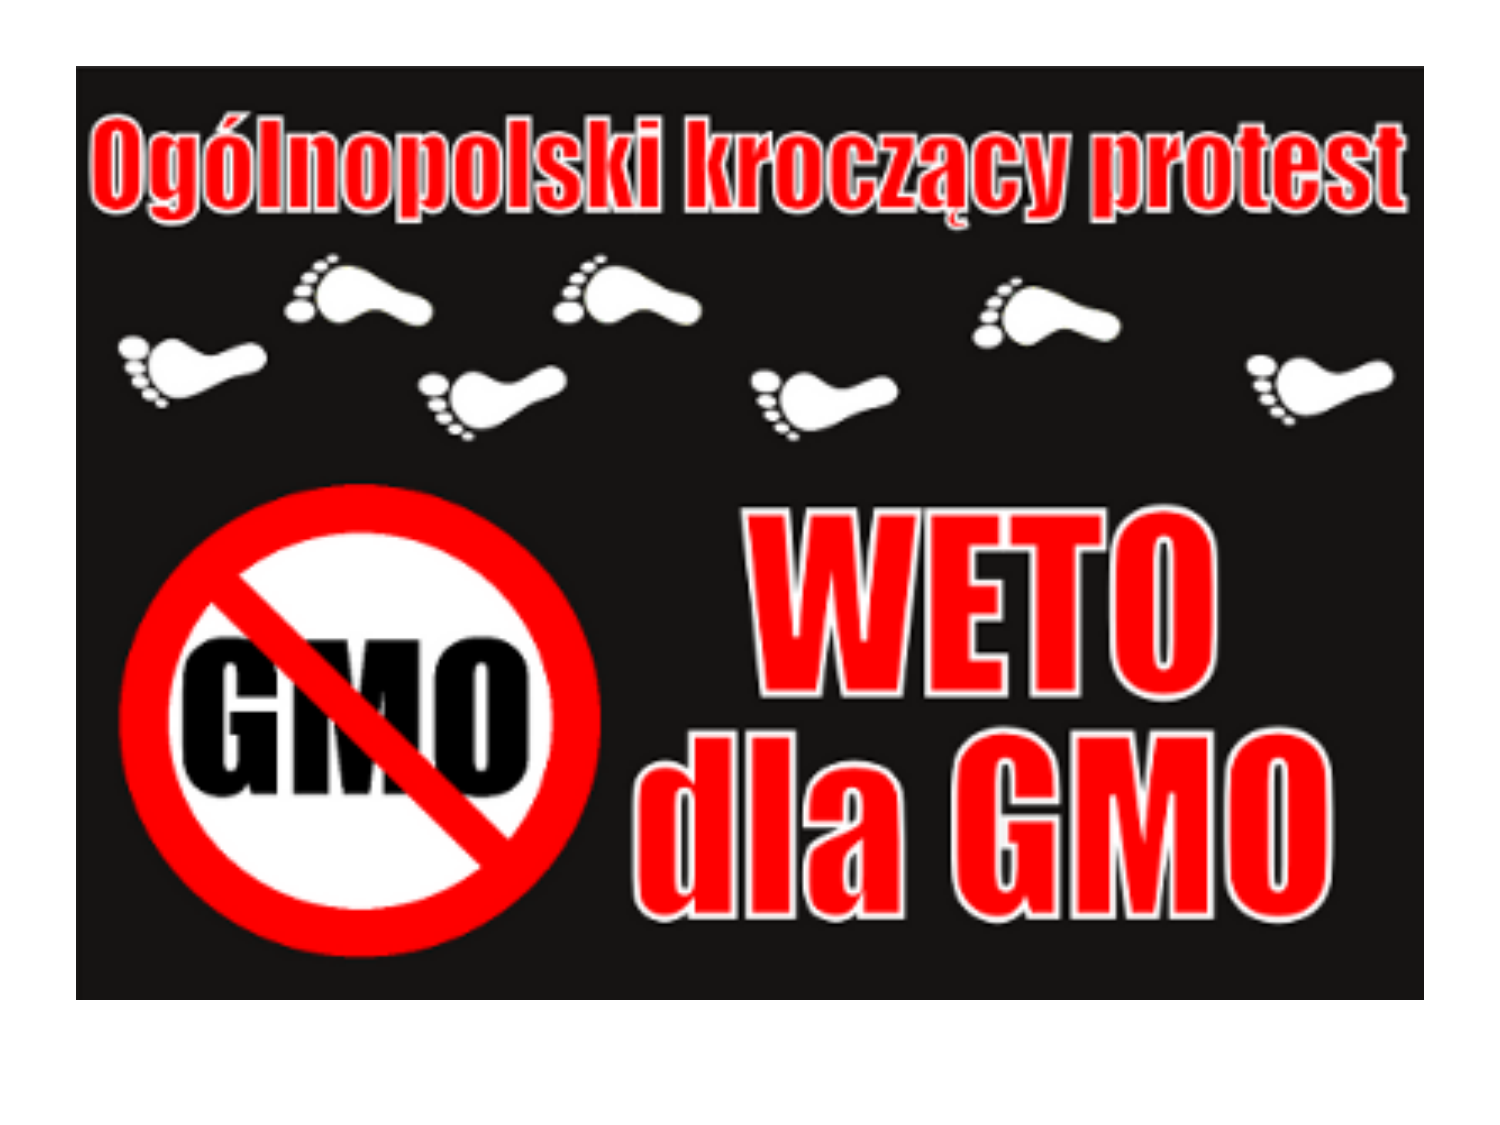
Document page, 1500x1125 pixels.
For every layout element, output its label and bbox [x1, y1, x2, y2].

picture [76, 66, 1424, 1000]
